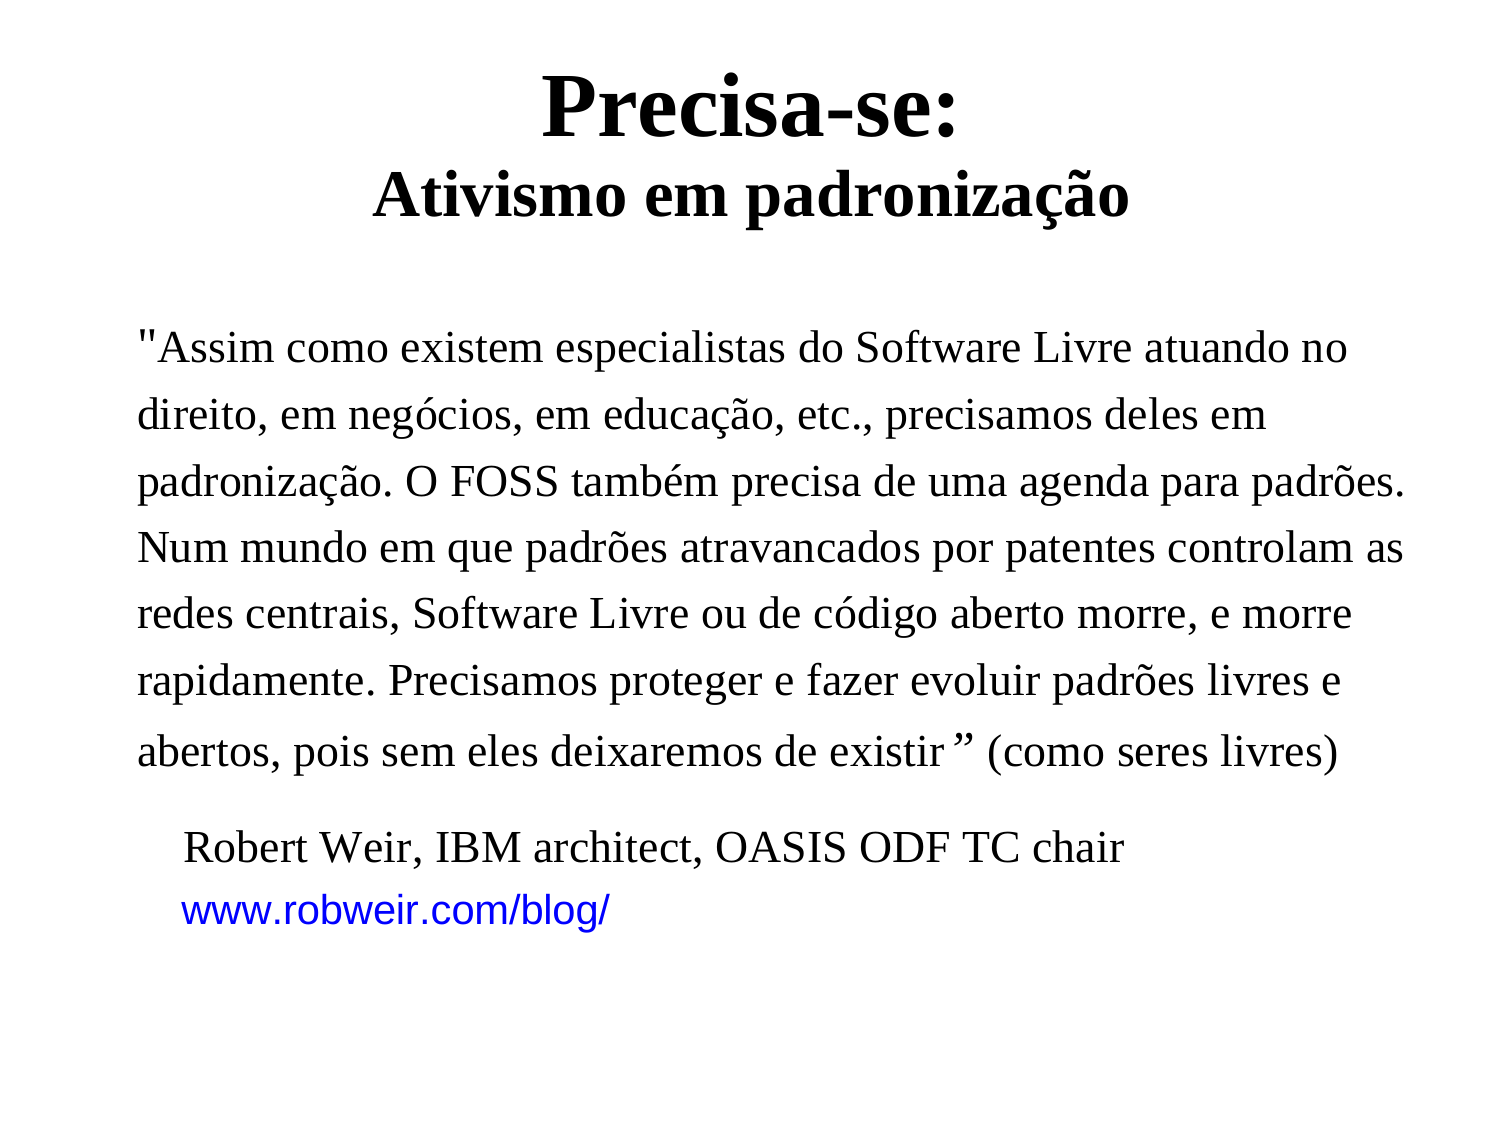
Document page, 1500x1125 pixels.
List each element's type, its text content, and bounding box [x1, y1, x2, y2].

title Precisa-se: Ativismo em padronização [87, 47, 1416, 239]
text_box "Assim como existem especialistas do Software Livre atuando no direito, em negócios, em educação, etc., precisamos deles em padronização. O FOSS também precisa de uma agenda para padrões. Num mundo em que padrões atravancados por patentes controlam as redes centrais, Software Livre ou de código aberto morre, e morre rapidamente. Precisamos proteger e fazer evoluir padrões livres e abertos, pois sem eles deixaremos de existir” (como seres livres) Robert Weir, IBM architect, OASIS ODF TC chair www.robweir.com/blog/ [122, 293, 1439, 942]
